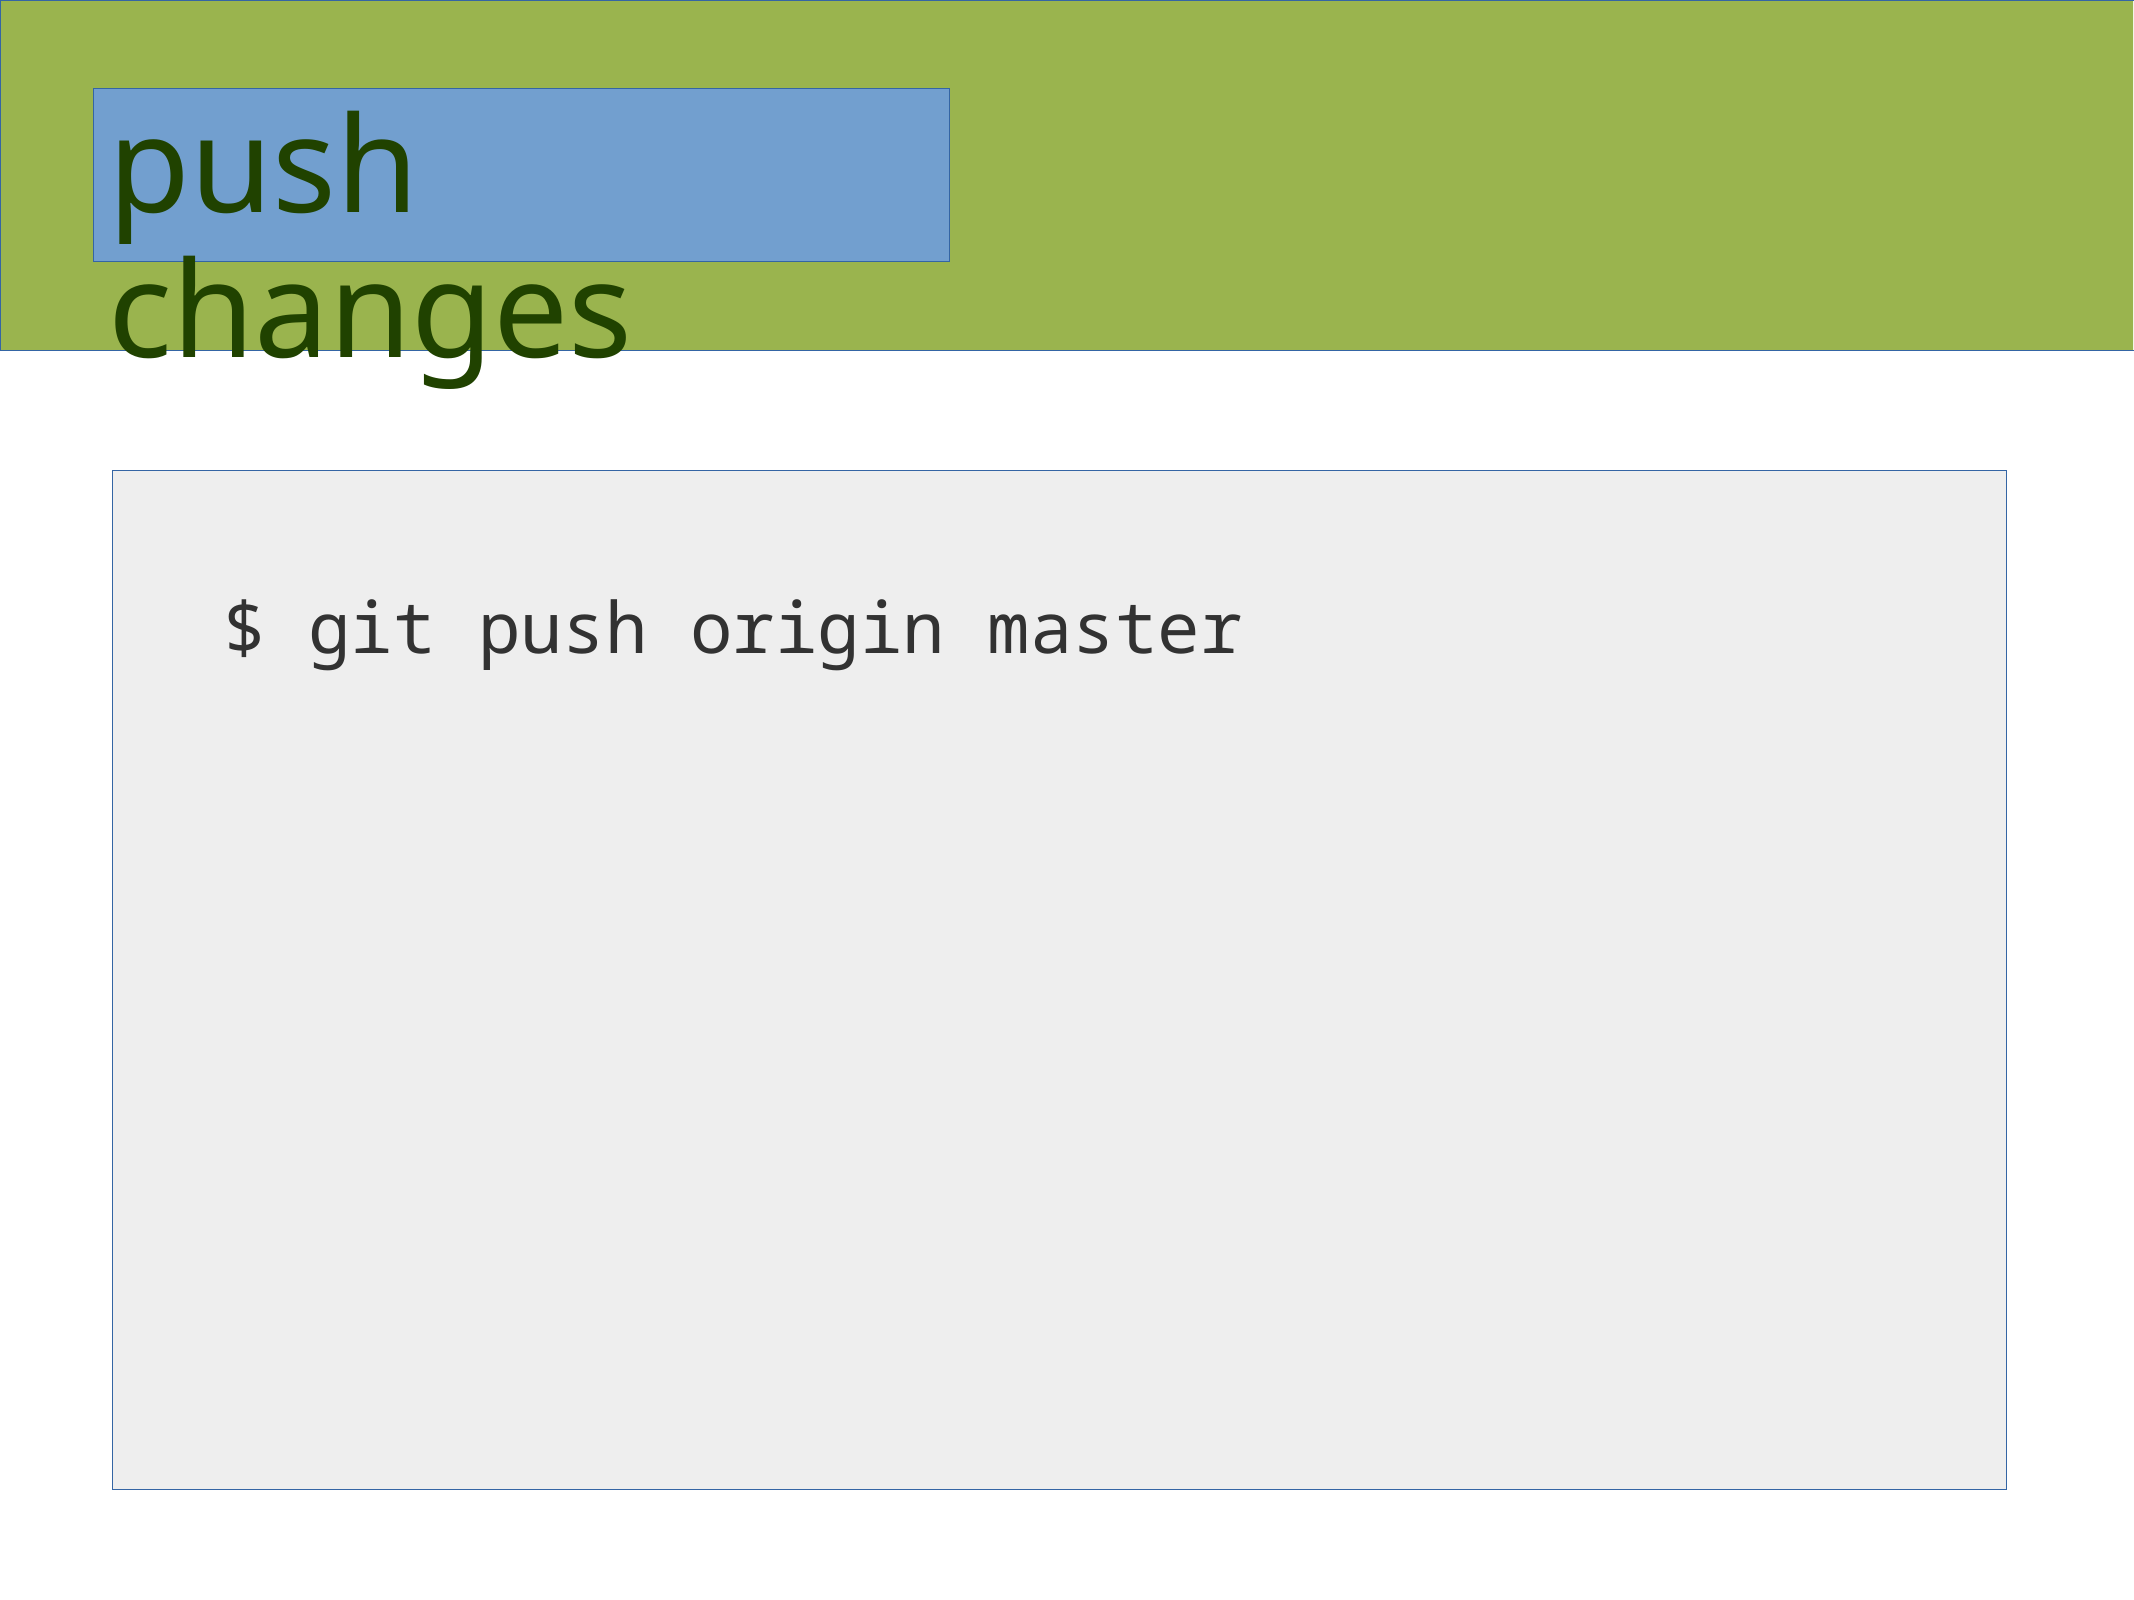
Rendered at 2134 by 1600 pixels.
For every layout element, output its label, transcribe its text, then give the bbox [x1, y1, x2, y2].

text_box push changes [93, 88, 950, 372]
text_box [0, 0, 2134, 351]
text_box [112, 470, 2007, 1490]
text_box $ git push origin master [208, 570, 1926, 1413]
